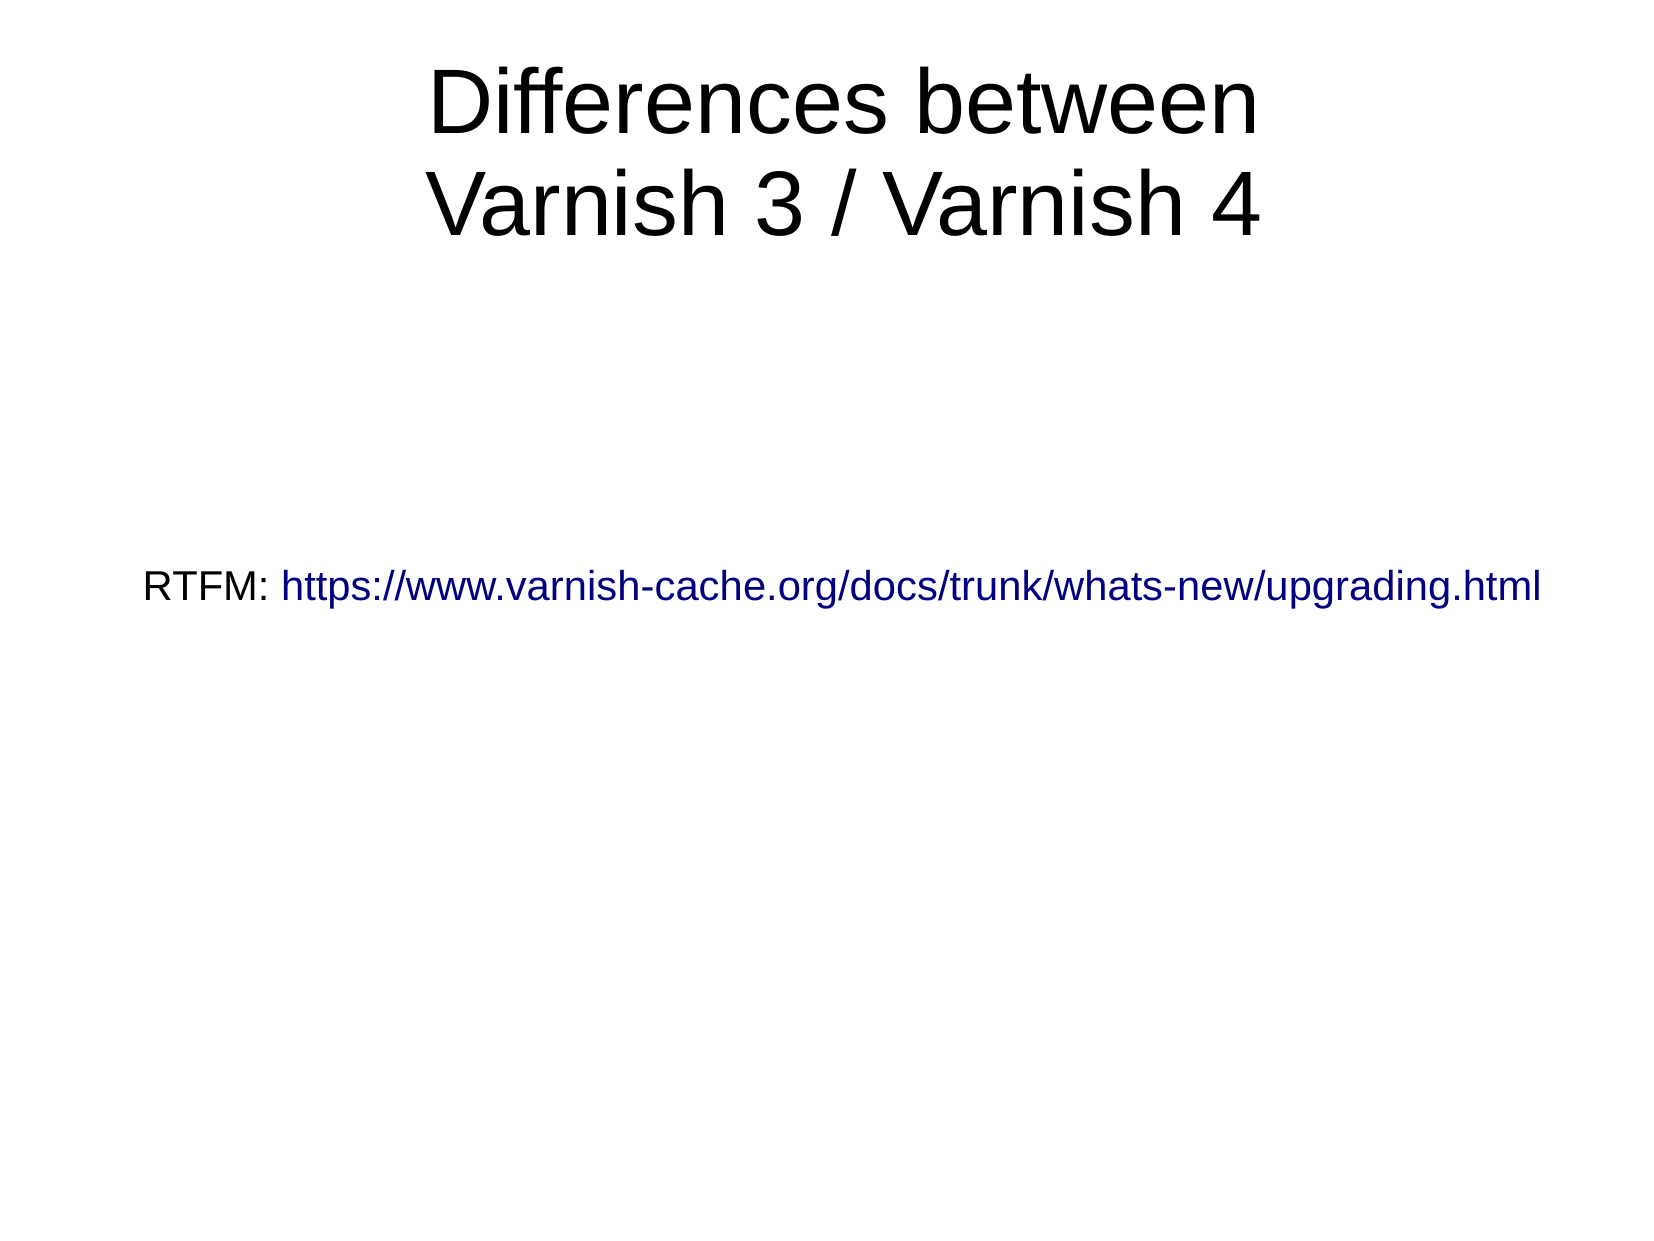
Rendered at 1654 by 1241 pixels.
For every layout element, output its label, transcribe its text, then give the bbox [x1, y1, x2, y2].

list RTFM: https://www.varnish-cache.org/docs/trunk/whats-new/upgrading.html [71, 435, 1561, 1156]
title Differences between Varnish 3 / Varnish 4 [82, 49, 1571, 257]
